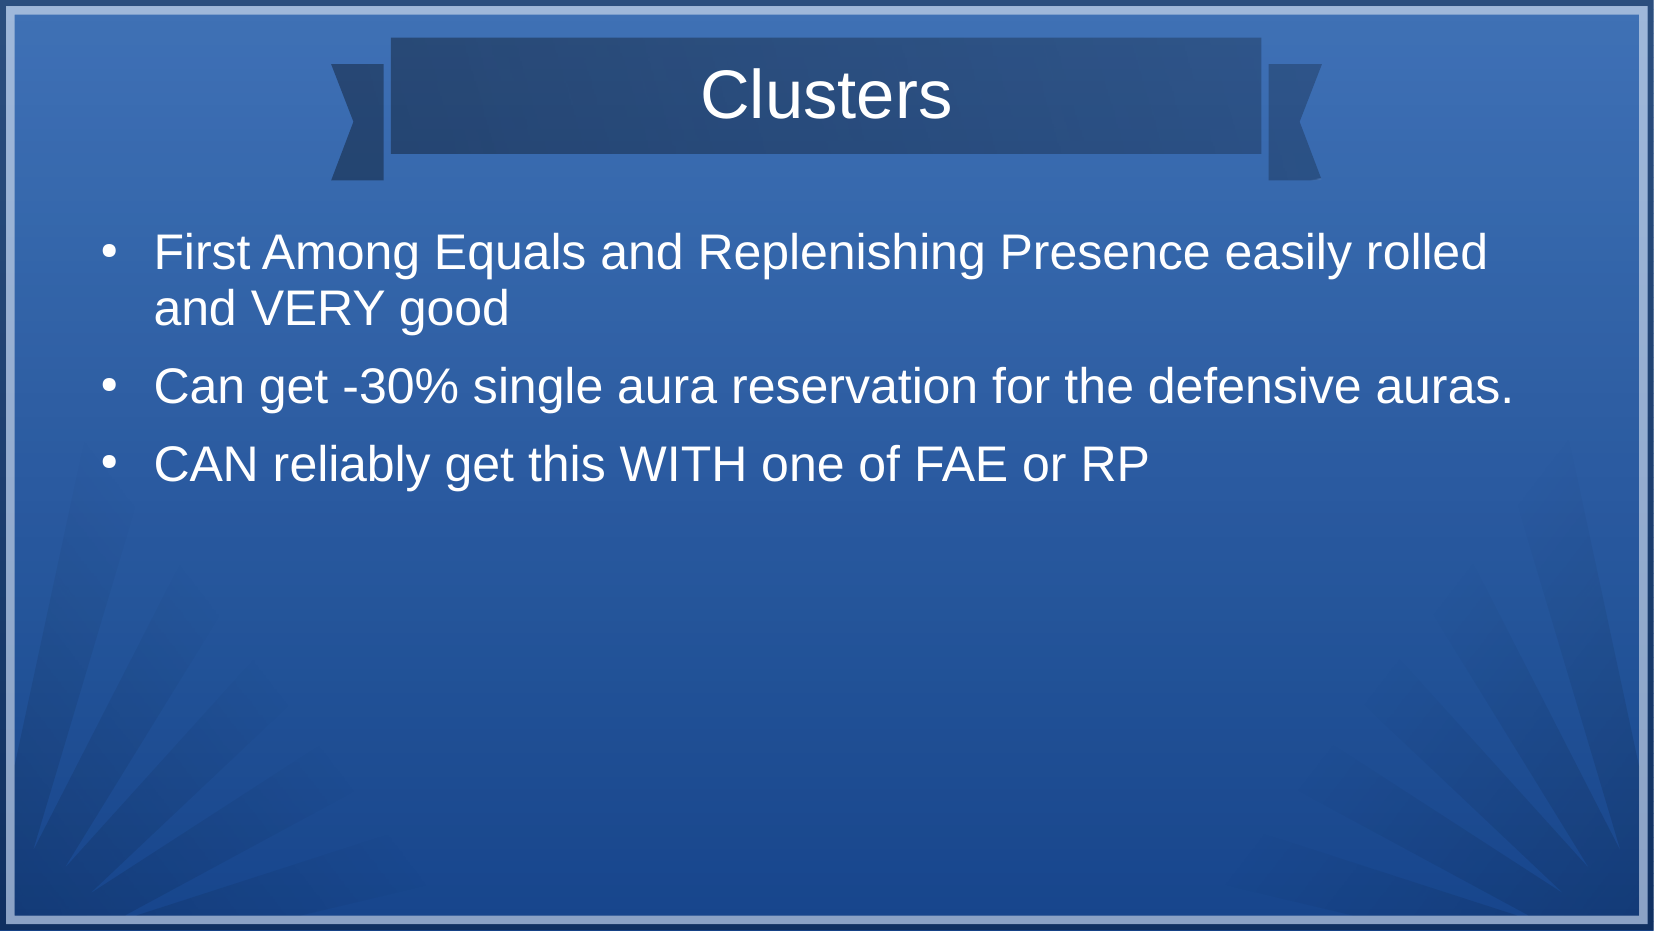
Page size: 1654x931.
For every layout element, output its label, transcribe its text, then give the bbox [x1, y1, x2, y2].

title Clusters [389, 35, 1264, 154]
list First Among Equals and Replenishing Presence easily rolled and VERY good Can get -30% single aura reservation for the defensive auras. CAN reliably get this WITH one of FAE or RP [82, 224, 1571, 848]
